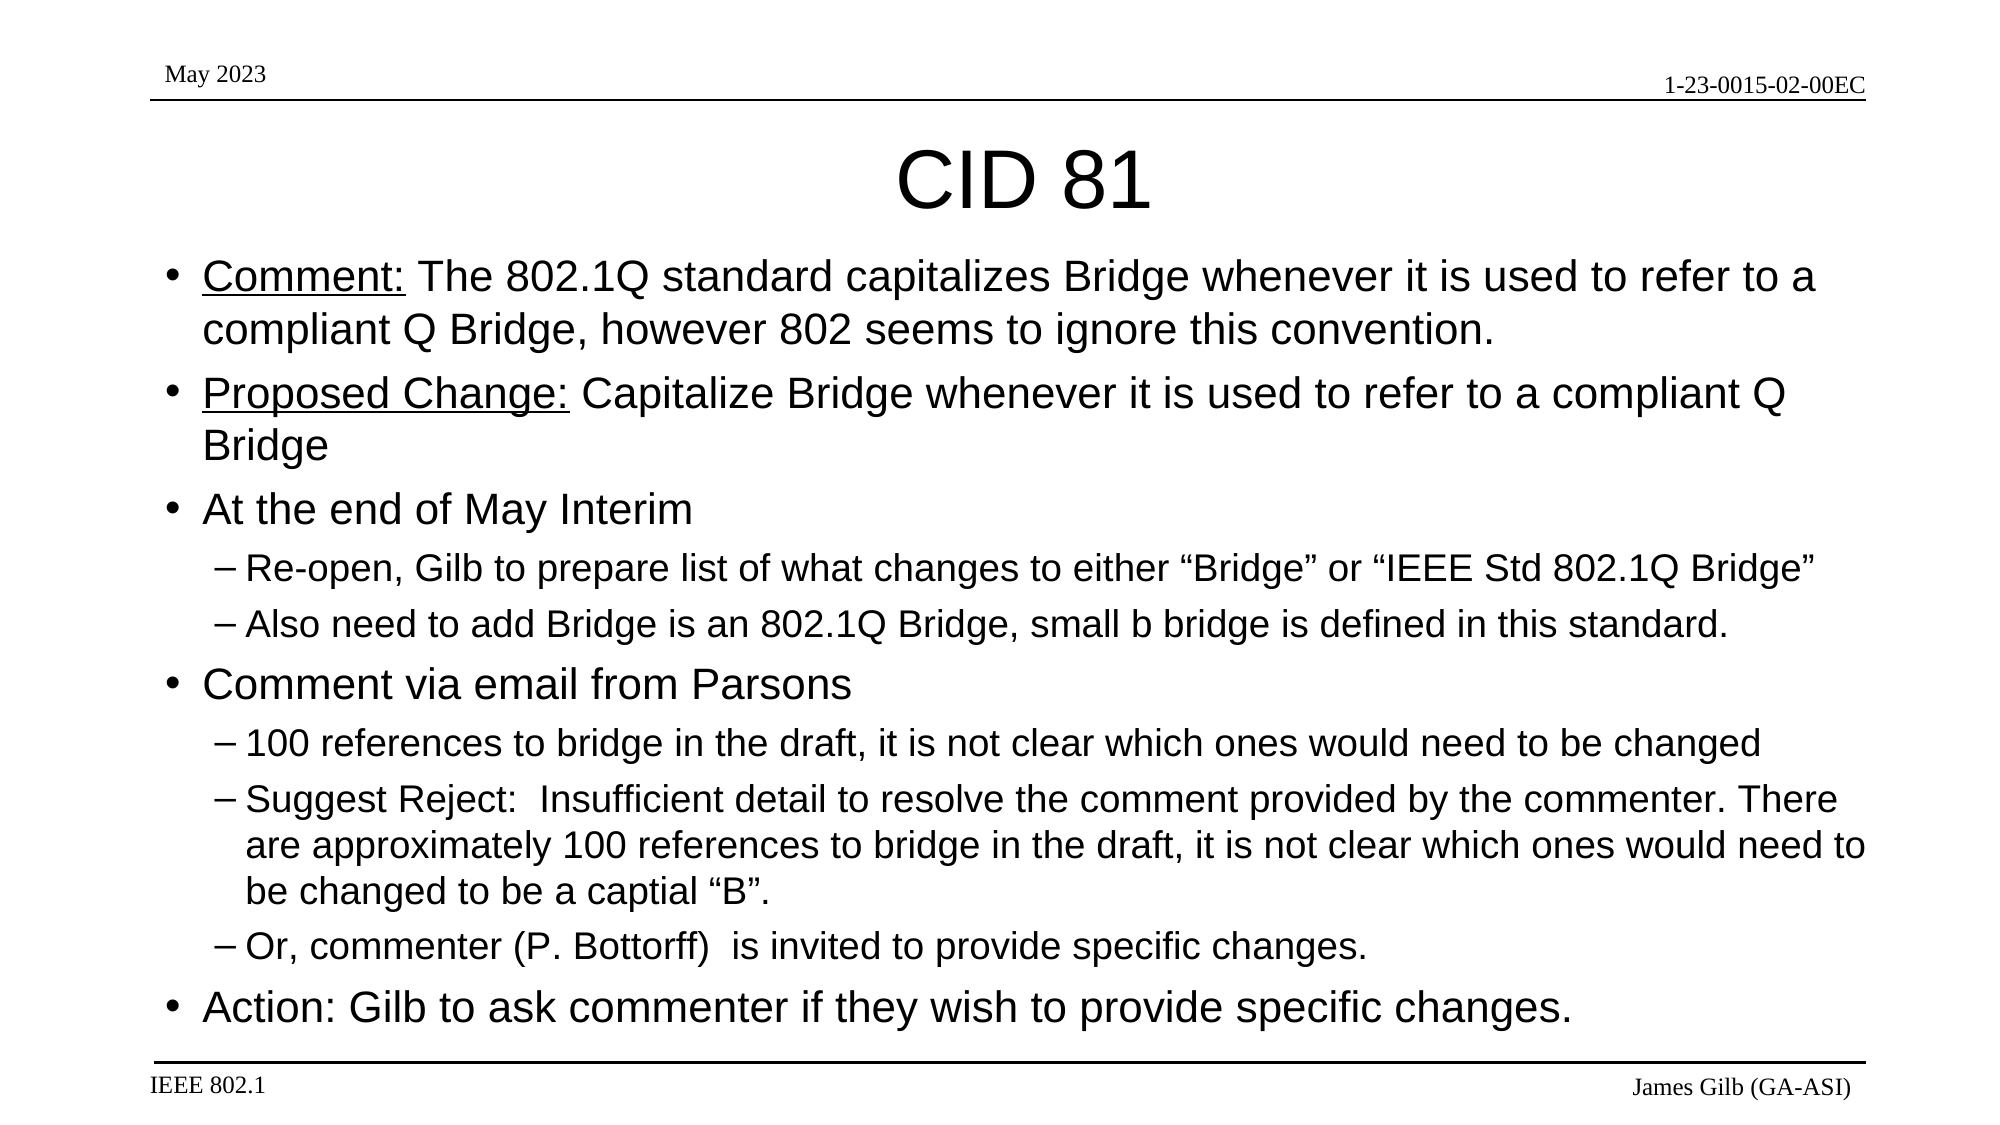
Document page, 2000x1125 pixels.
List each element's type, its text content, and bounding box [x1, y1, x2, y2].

list Comment: The 802.1Q standard capitalizes Bridge whenever it is used to refer to a compliant Q Bridge, however 802 seems to ignore this convention. Proposed Change: Capitalize Bridge whenever it is used to refer to a compliant Q Bridge At the end of May Interim Re-open, Gilb to prepare list of what changes to either “Bridge” or “IEEE Std 802.1Q Bridge” Also need to add Bridge is an 802.1Q Bridge, small b bridge is defined in this standard. Comment via email from Parsons 100 references to bridge in the draft, it is not clear which ones would need to be changed Suggest Reject: Insufficient detail to resolve the comment provided by the commenter. There are approximately 100 references to bridge in the draft, it is not clear which ones would need to be changed to be a captial “B”. Or, commenter (P. Bottorff) is invited to provide specific changes. Action: Gilb to ask commenter if they wish to provide specific changes. [150, 239, 1900, 1051]
title CID 81 [149, 112, 1900, 238]
